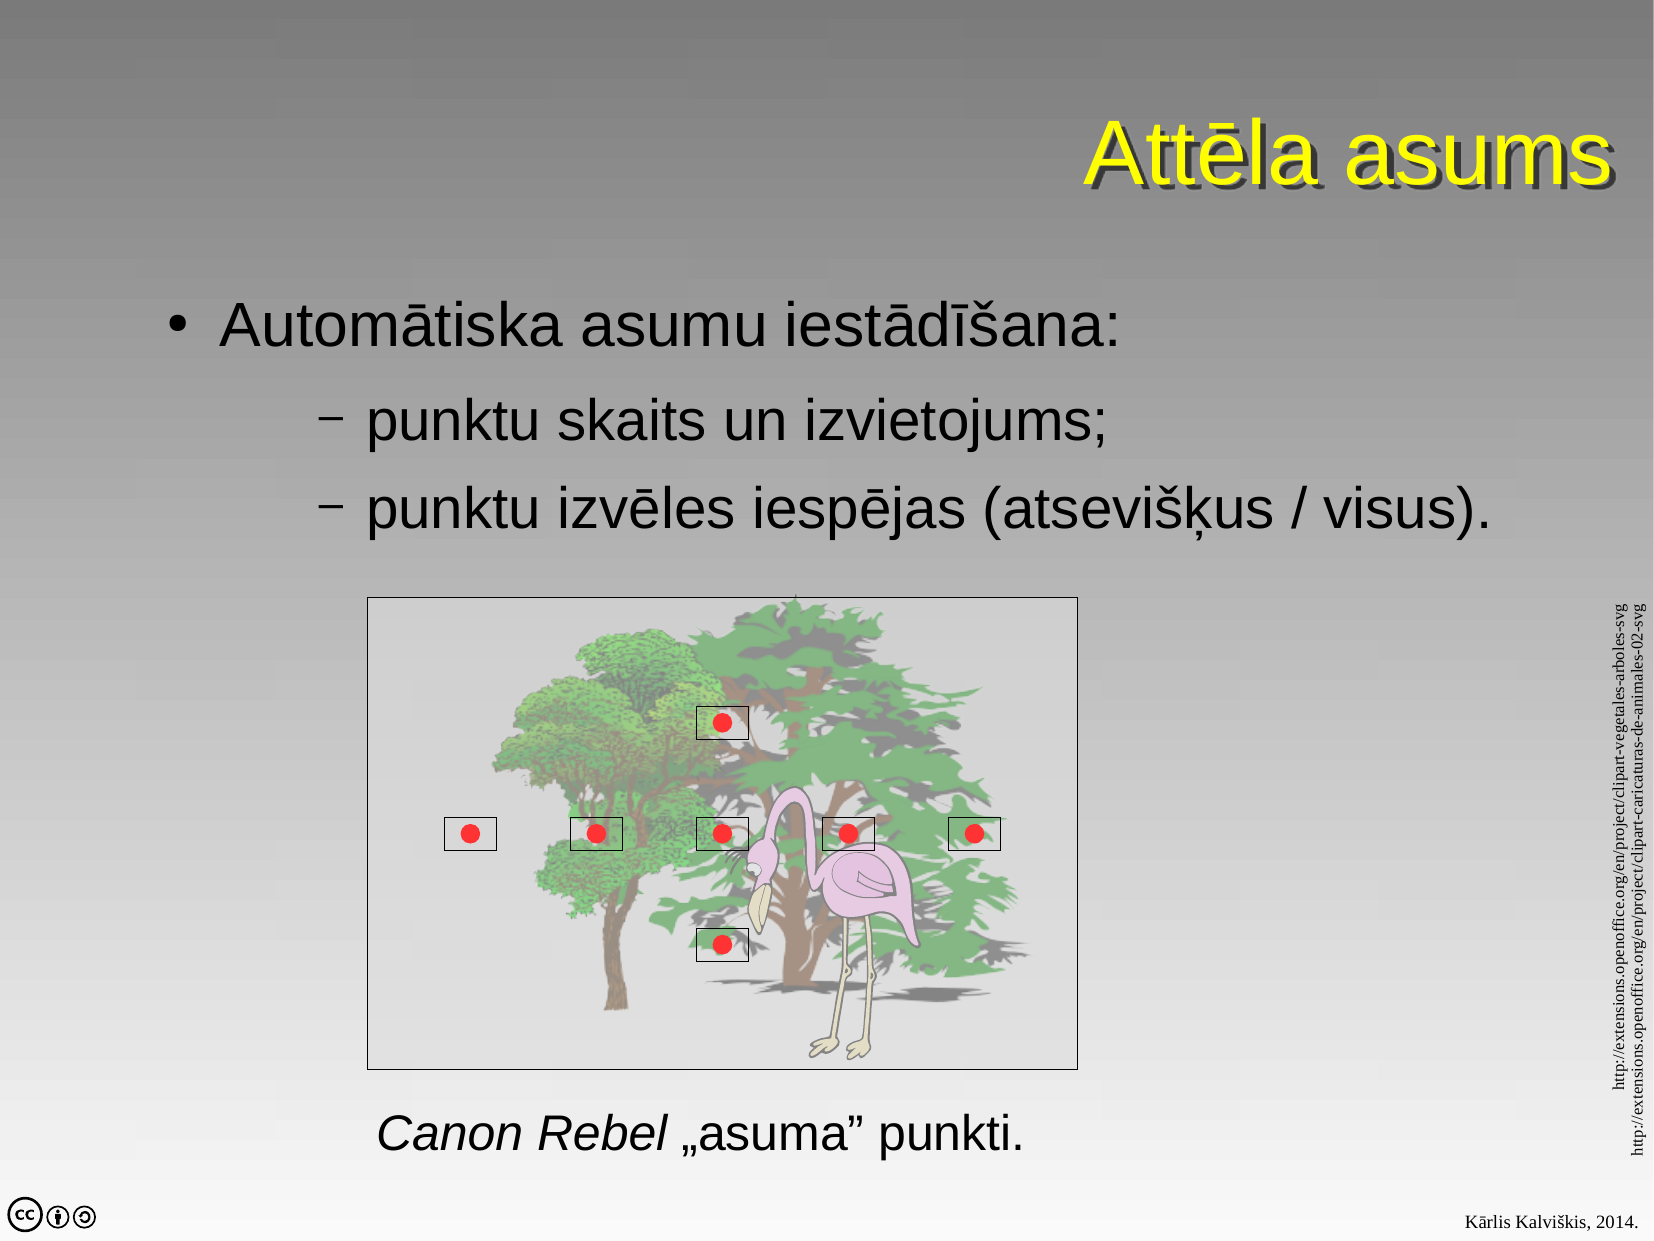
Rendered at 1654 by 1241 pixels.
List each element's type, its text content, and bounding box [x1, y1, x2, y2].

list Automātiska asumu iestādīšana: punktu skaits un izvietojums; punktu izvēles iespējas (atsevišķus / visus). [82, 290, 1571, 1010]
title Attēla asums [42, 49, 1615, 257]
picture [0, 0, 1654, 1241]
text_box [367, 1010, 1078, 1070]
text_box http://extensions.openoffice.org/en/project/clipart-vegetales-arboles-svg http://extensions.openoffice.org/en/project/clipart-caricaturas-de-animales-02-svg [1601, 593, 1654, 1172]
text_box Canon Rebel „asuma” punkti. [361, 1097, 1042, 1169]
